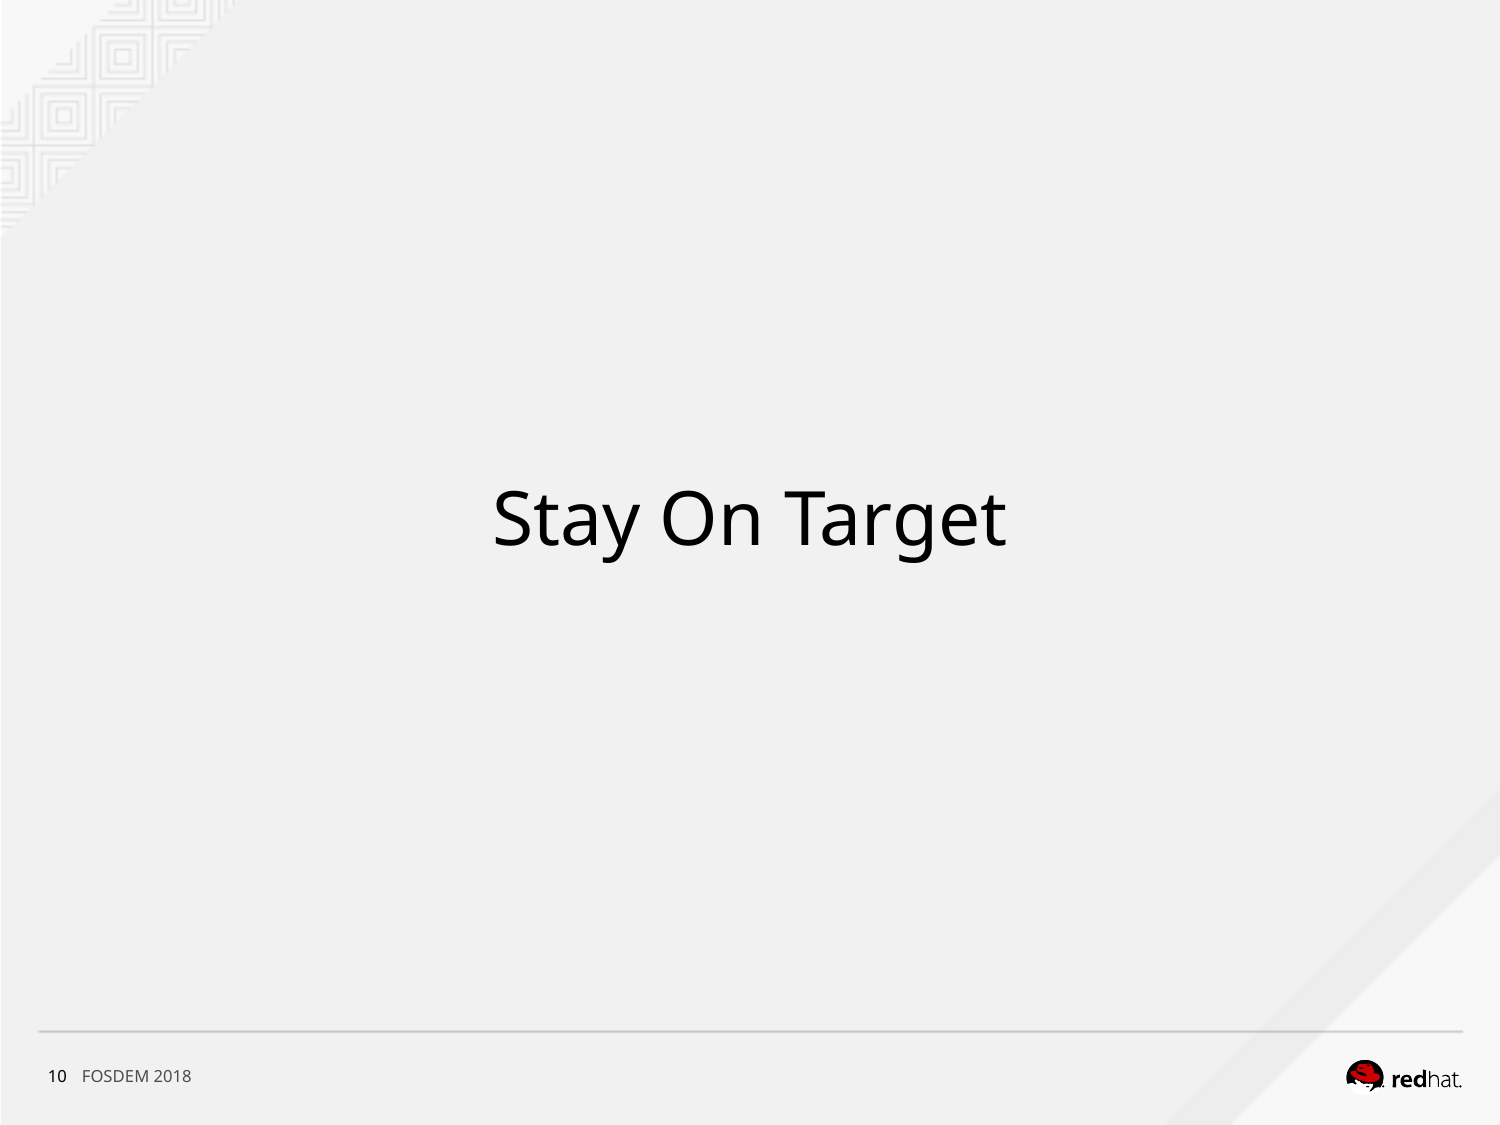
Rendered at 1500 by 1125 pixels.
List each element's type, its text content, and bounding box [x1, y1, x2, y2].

picture [0, 0, 1500, 1125]
title Stay On Target [112, 412, 1388, 620]
